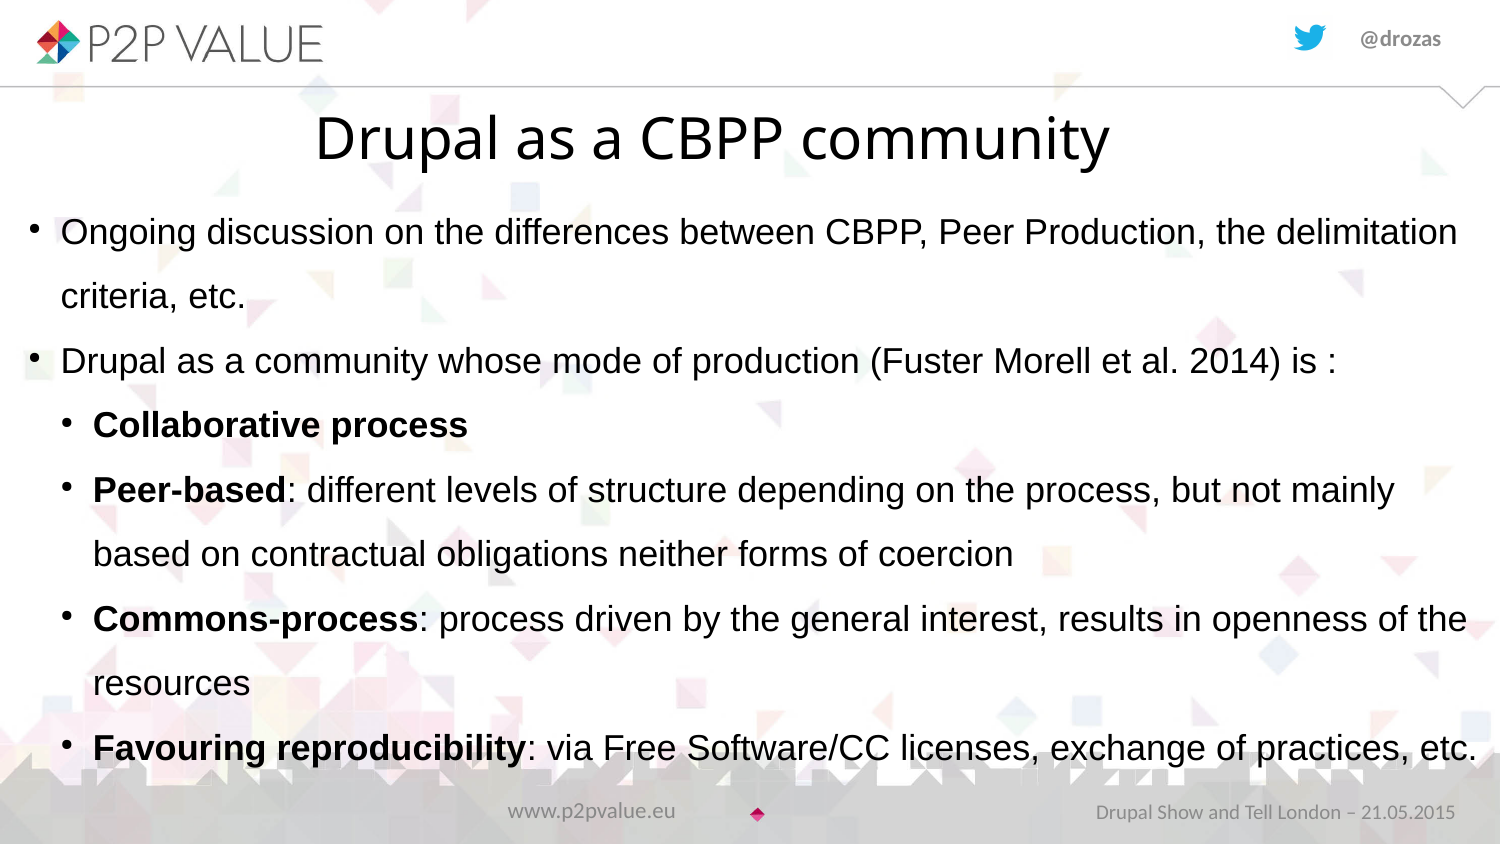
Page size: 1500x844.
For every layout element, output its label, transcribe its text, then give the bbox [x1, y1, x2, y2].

text_box www.p2pvalue.eu [501, 789, 720, 829]
text_box Drupal Show and Tell London – 21.05.2015 [777, 788, 1470, 834]
picture [0, 0, 1500, 844]
title Drupal as a CBPP community [60, 92, 1366, 180]
subtitle Ongoing discussion on the differences between CBPP, Peer Production, the delimitation criteria, etc. Drupal as a community whose mode of production (Fuster Morell et al. 2014) is : Collaborative process Peer-based: different levels of structure depending on the process, but not mainly based on contractual obligations neither forms of coercion Commons-process: process driven by the general interest, results in openness of the resources Favouring reproducibility: via Free Software/CC licenses, exchange of practices, etc. [15, 180, 1496, 796]
text_box @drozas [1333, 15, 1455, 60]
